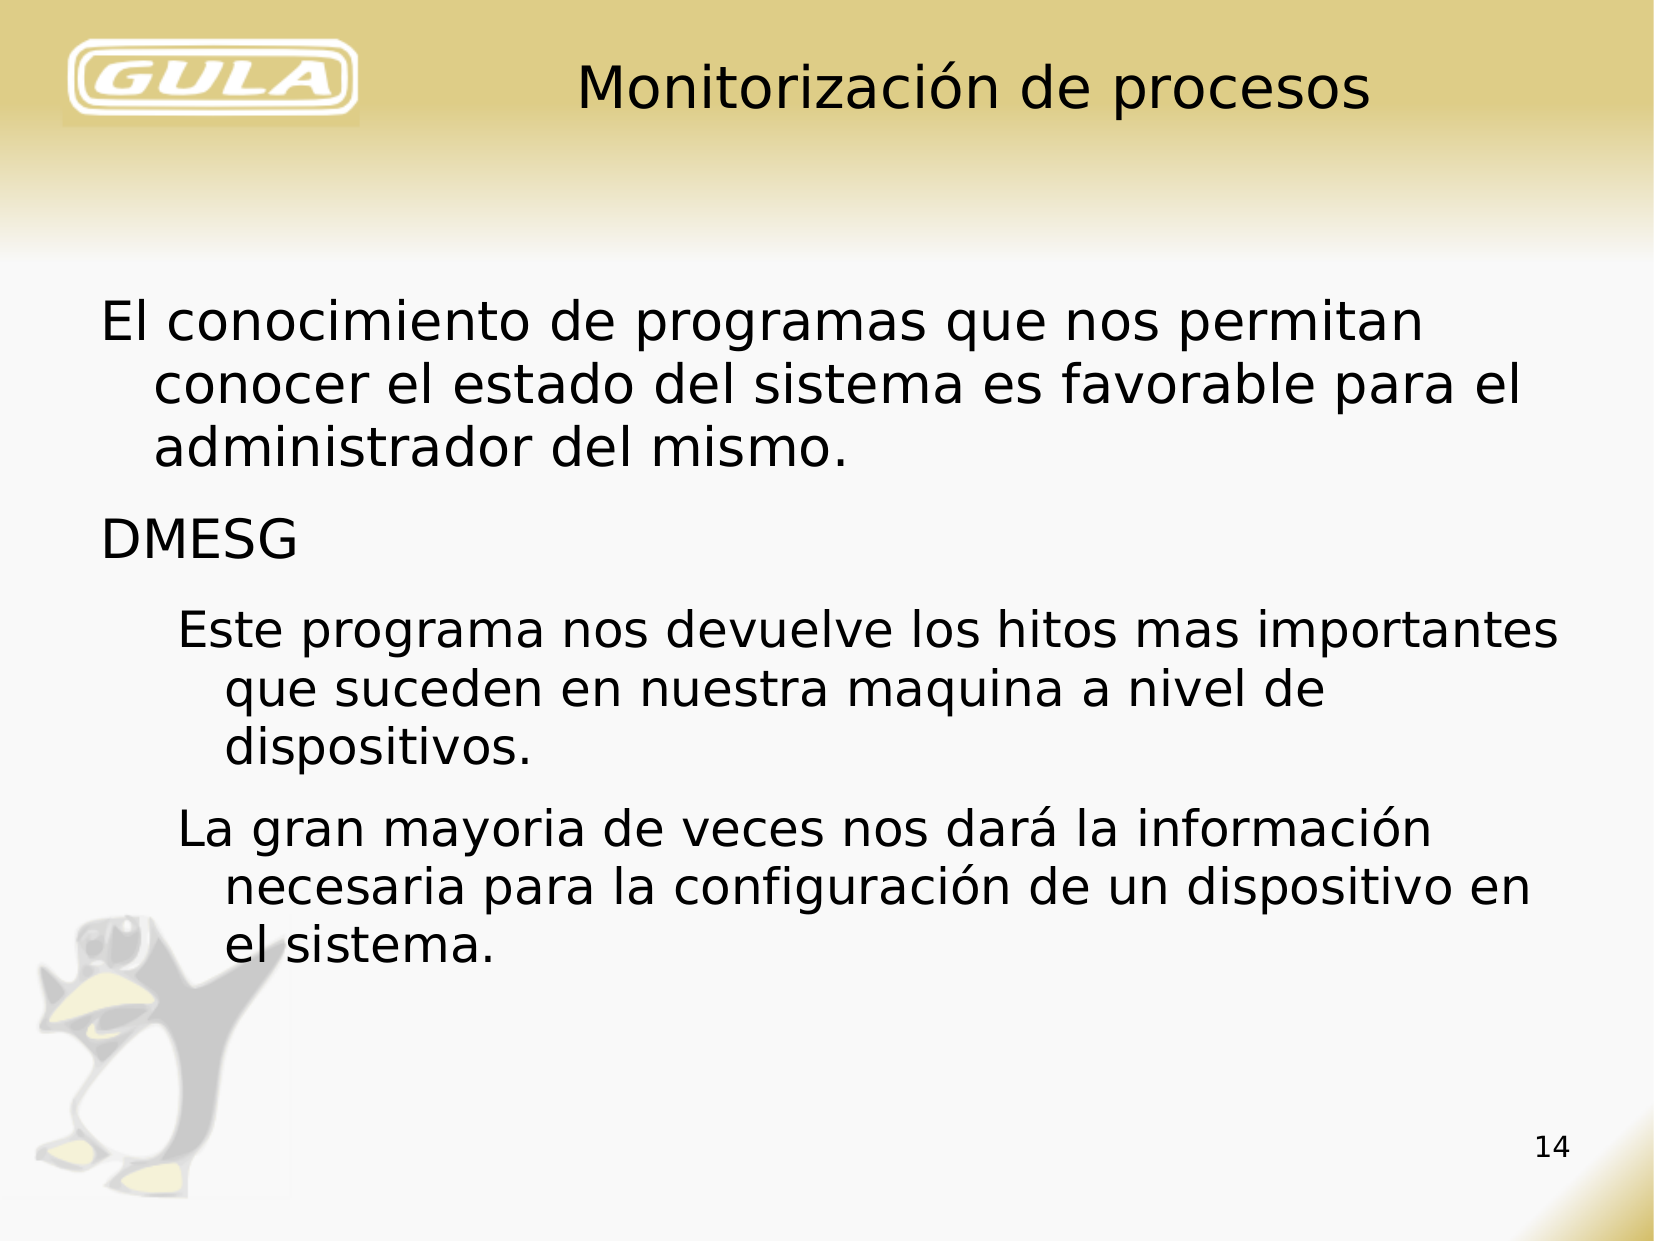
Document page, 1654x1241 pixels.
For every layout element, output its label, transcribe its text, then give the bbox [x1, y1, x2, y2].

picture [0, 0, 1654, 1241]
title Monitorización de procesos [383, 22, 1565, 154]
list El conocimiento de programas que nos permitan conocer el estado del sistema es favorable para el administrador del mismo. DMESG Este programa nos devuelve los hitos mas importantes que suceden en nuestra maquina a nivel de dispositivos. La gran mayoria de veces nos dará la información necesaria para la configuración de un dispositivo en el sistema. [82, 290, 1571, 1094]
